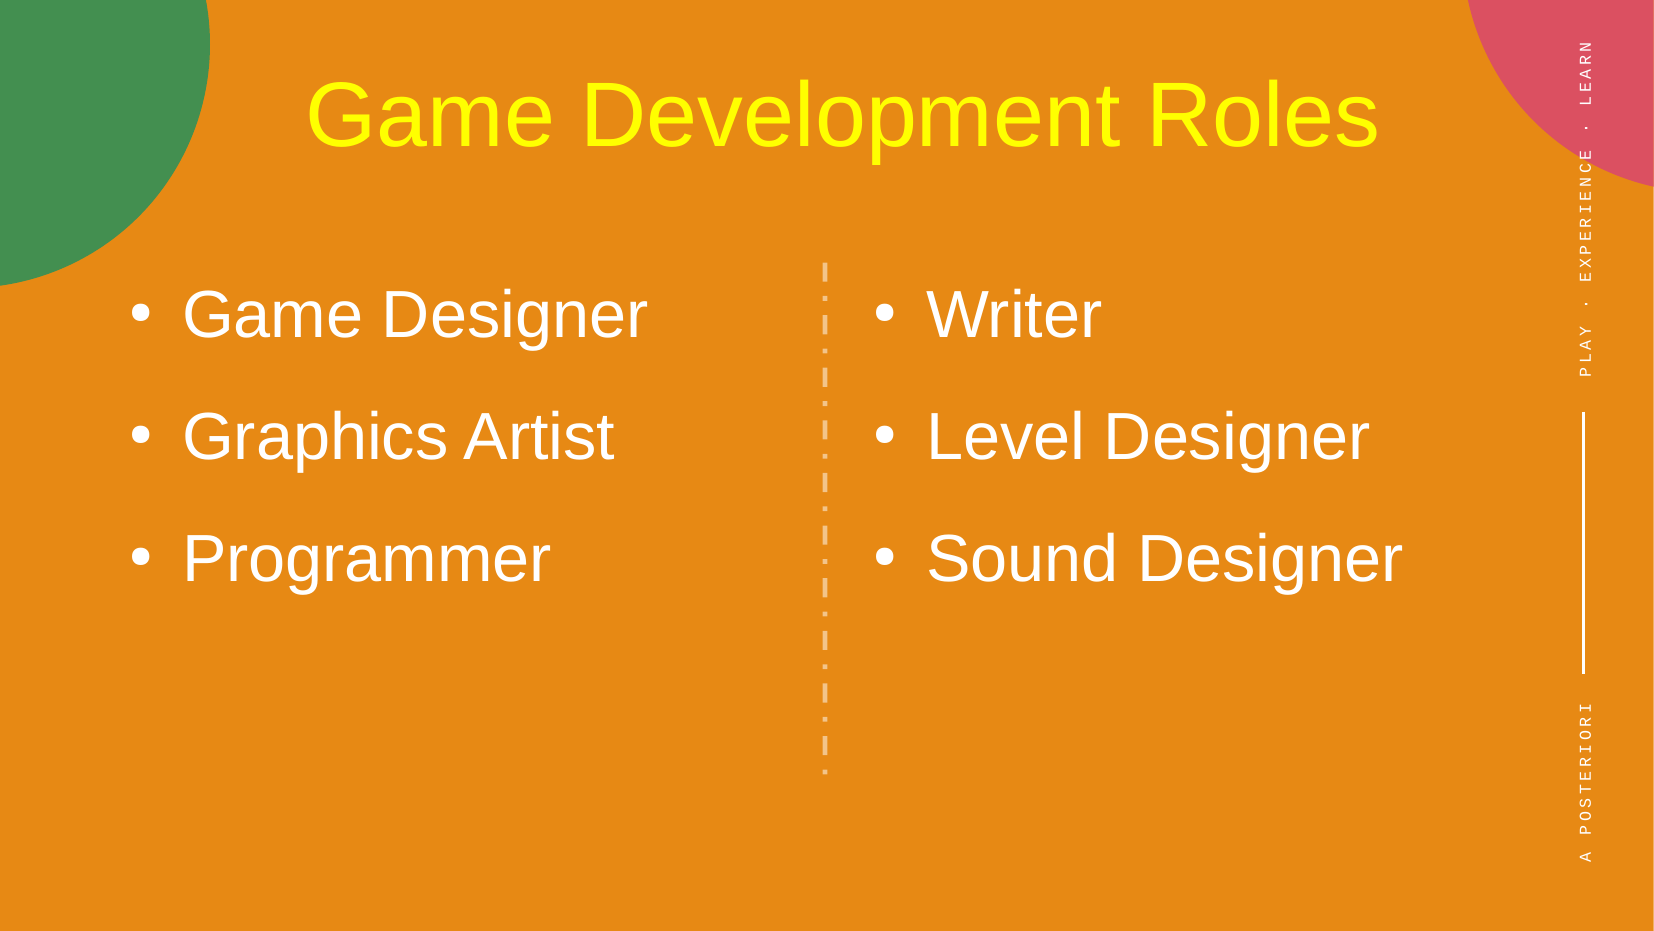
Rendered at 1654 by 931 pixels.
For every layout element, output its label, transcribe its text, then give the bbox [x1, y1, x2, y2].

list Game Designer Graphics Artist Programmer [111, 276, 800, 885]
list Writer Level Designer Sound Designer [855, 276, 1544, 885]
title Game Development Roles [187, 37, 1501, 193]
